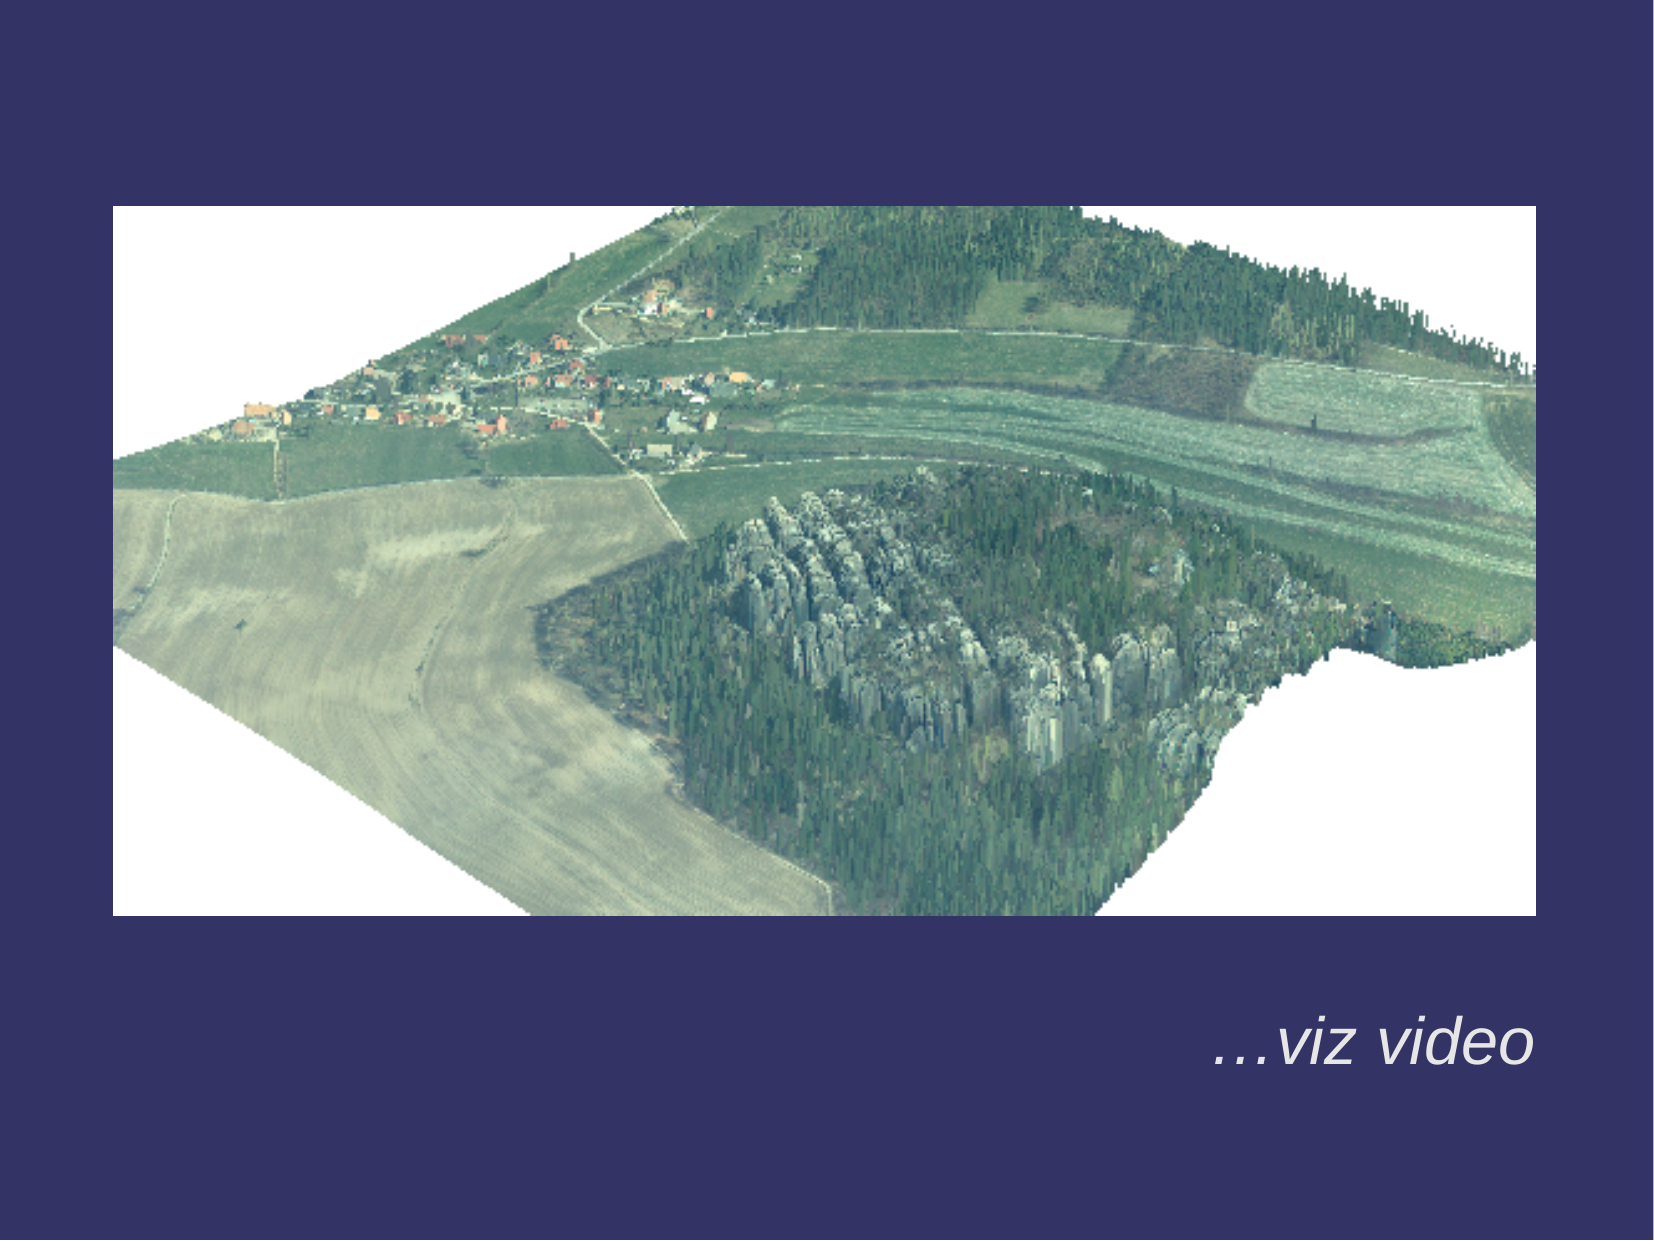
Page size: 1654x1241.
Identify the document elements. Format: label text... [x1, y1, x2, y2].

list …viz video [174, 1003, 1536, 1123]
picture [113, 206, 1536, 916]
